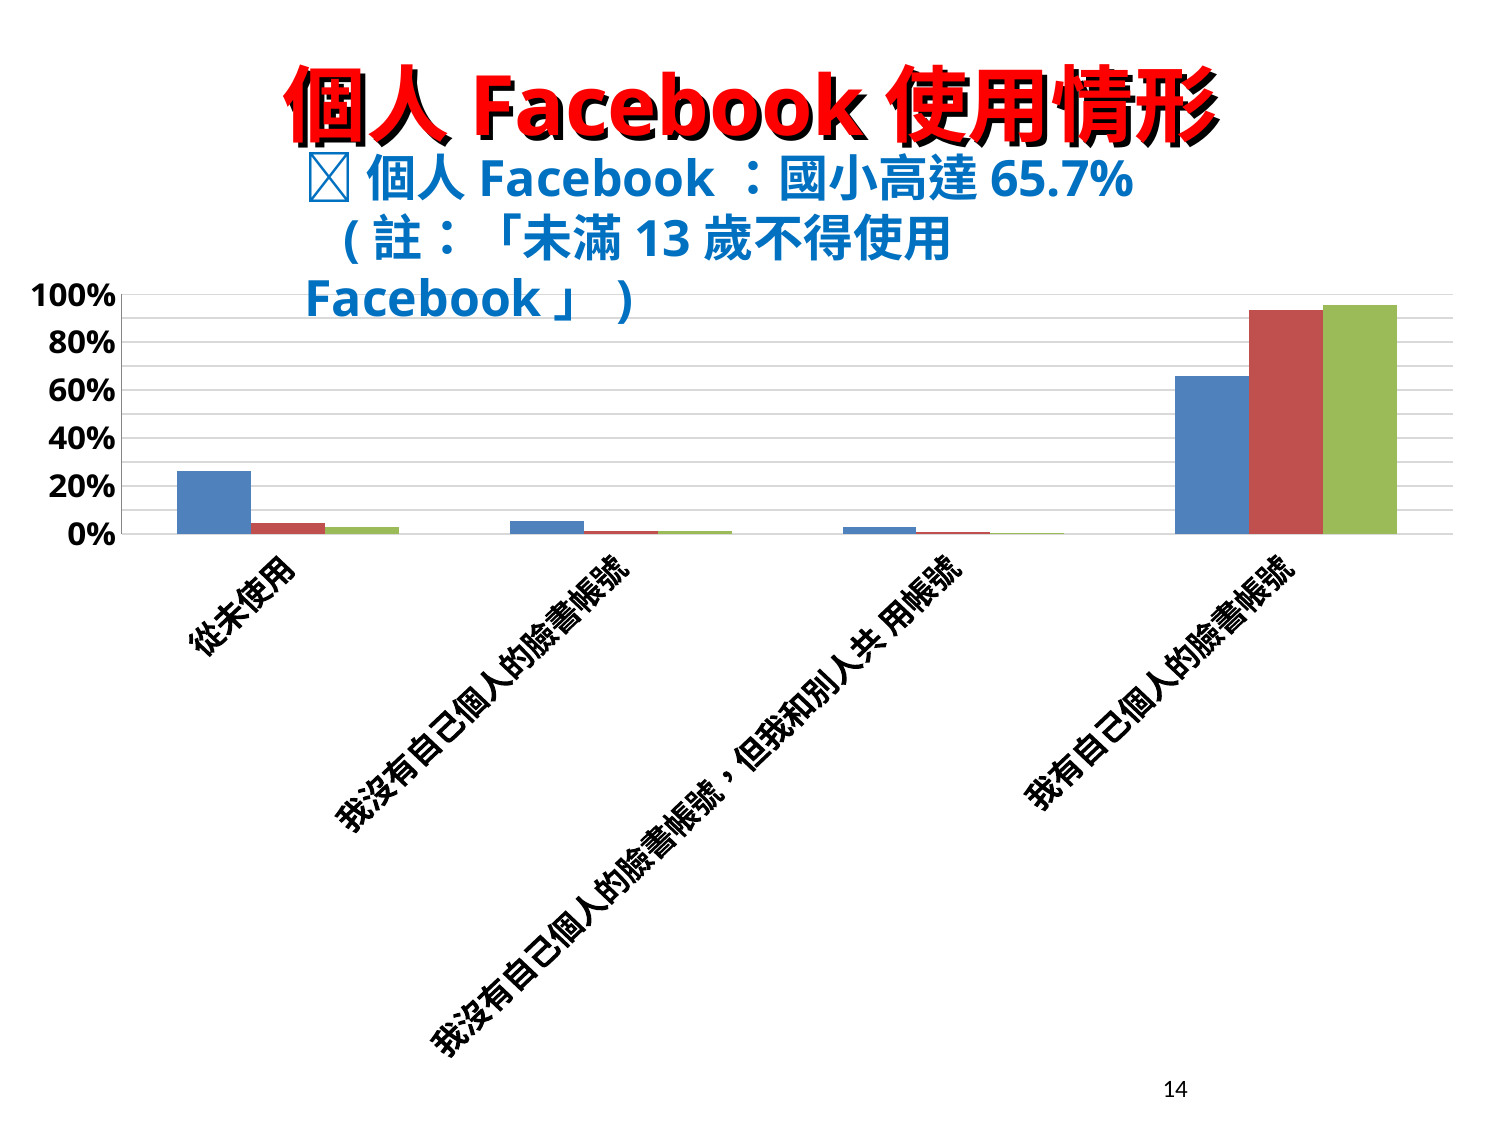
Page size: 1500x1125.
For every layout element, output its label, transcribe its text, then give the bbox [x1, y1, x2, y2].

text_box 個人Facebook：國小高達65.7% (註：「未滿13歲不得使用Facebook」) [289, 138, 1270, 276]
chart [0, 273, 1483, 1066]
text_box 14 [1147, 1065, 1498, 1125]
title 個人Facebook使用情形 [75, 45, 1426, 233]
